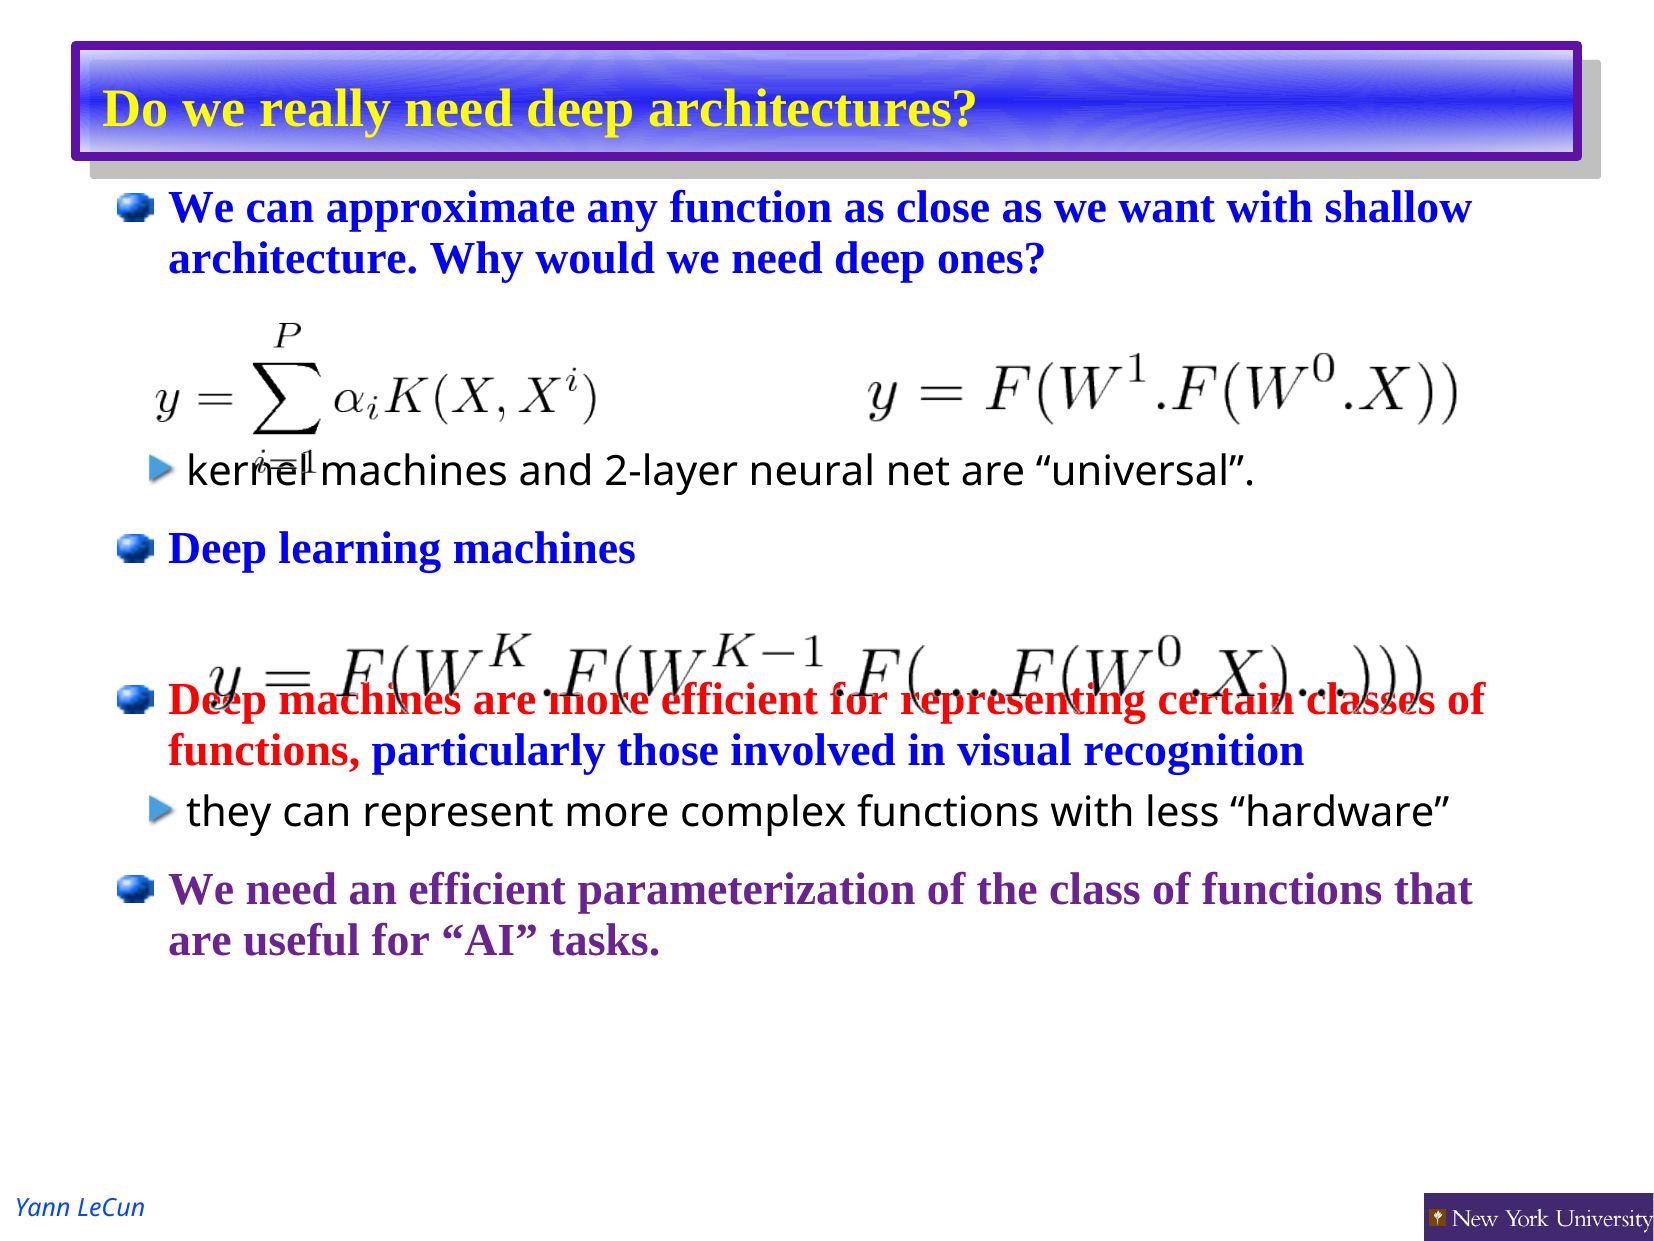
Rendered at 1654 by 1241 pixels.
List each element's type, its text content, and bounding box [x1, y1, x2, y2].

picture [203, 627, 1429, 720]
list We can approximate any function as close as we want with shallow architecture. Why would we need deep ones? kernel machines and 2-layer neural net are “universal”. Deep learning machines Deep machines are more efficient for representing certain classes of functions, particularly those involved in visual recognition they can represent more complex functions with less “hardware” We need an efficient parameterization of the class of functions that are useful for “AI” tasks. [117, 182, 1490, 1201]
picture [150, 318, 601, 478]
title Do we really need deep architectures? [75, 45, 1578, 157]
picture [862, 347, 1463, 431]
picture [1424, 1193, 1654, 1241]
